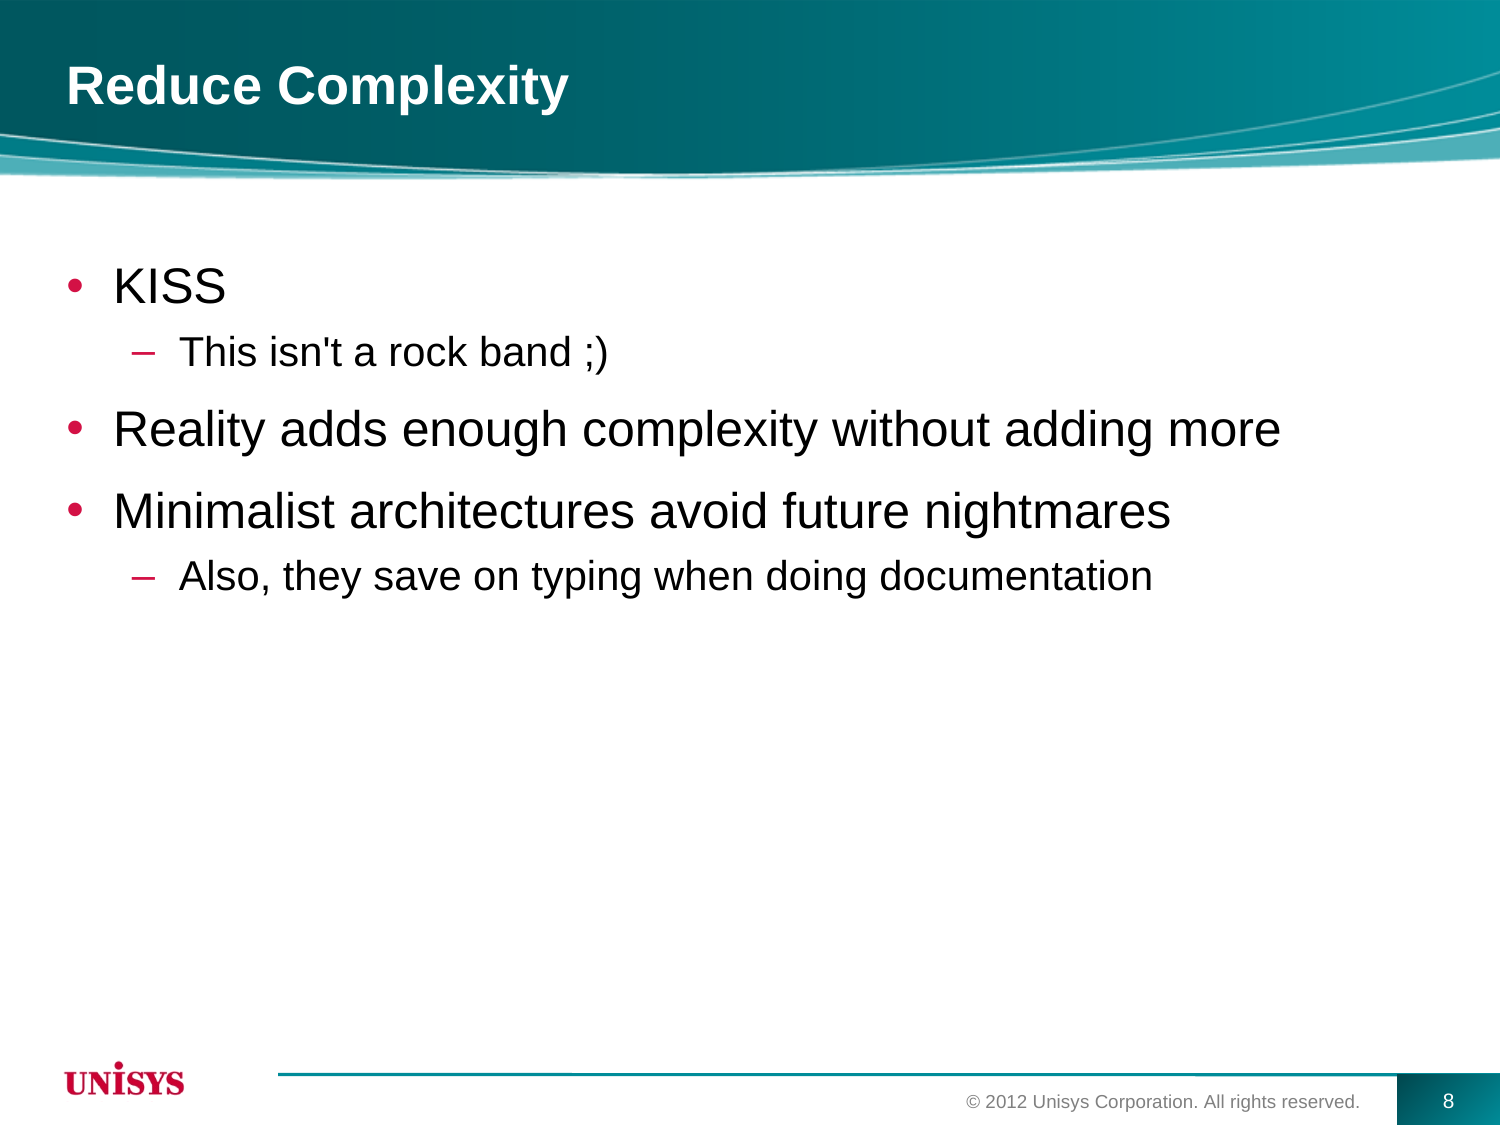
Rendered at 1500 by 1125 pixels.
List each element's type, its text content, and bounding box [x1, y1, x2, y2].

title Reduce Complexity [66, 0, 1435, 175]
picture [0, 0, 1500, 188]
list KISS This isn't a rock band ;) Reality adds enough complexity without adding more Minimalist architectures avoid future nightmares Also, they save on typing when doing documentation [66, 250, 1435, 1020]
picture [41, 1049, 205, 1102]
